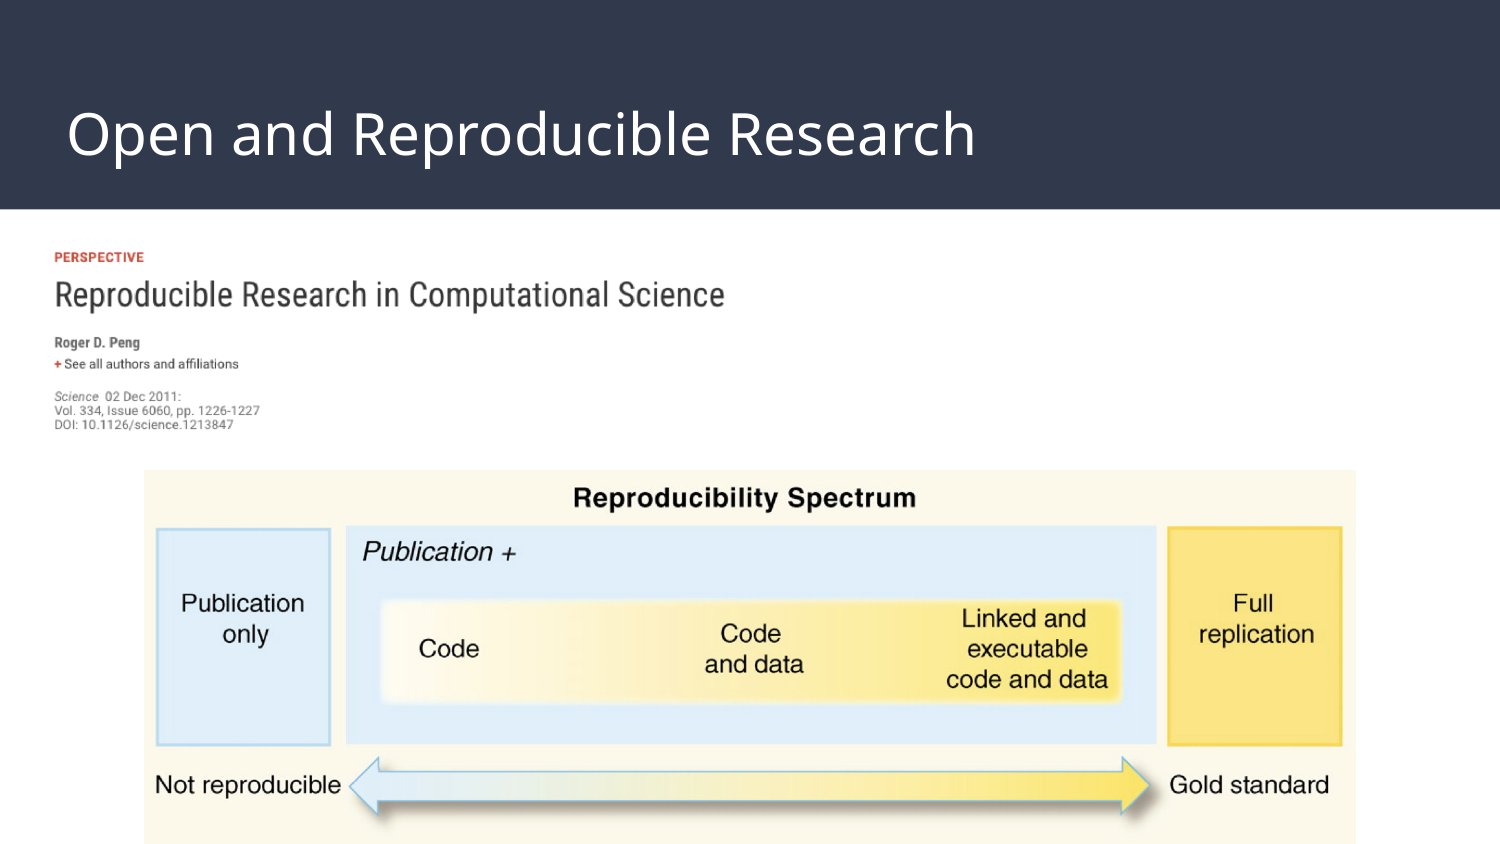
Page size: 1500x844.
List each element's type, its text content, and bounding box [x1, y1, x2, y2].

picture [41, 229, 759, 442]
picture [144, 470, 1356, 844]
title Open and Reproducible Research [51, 82, 1449, 185]
